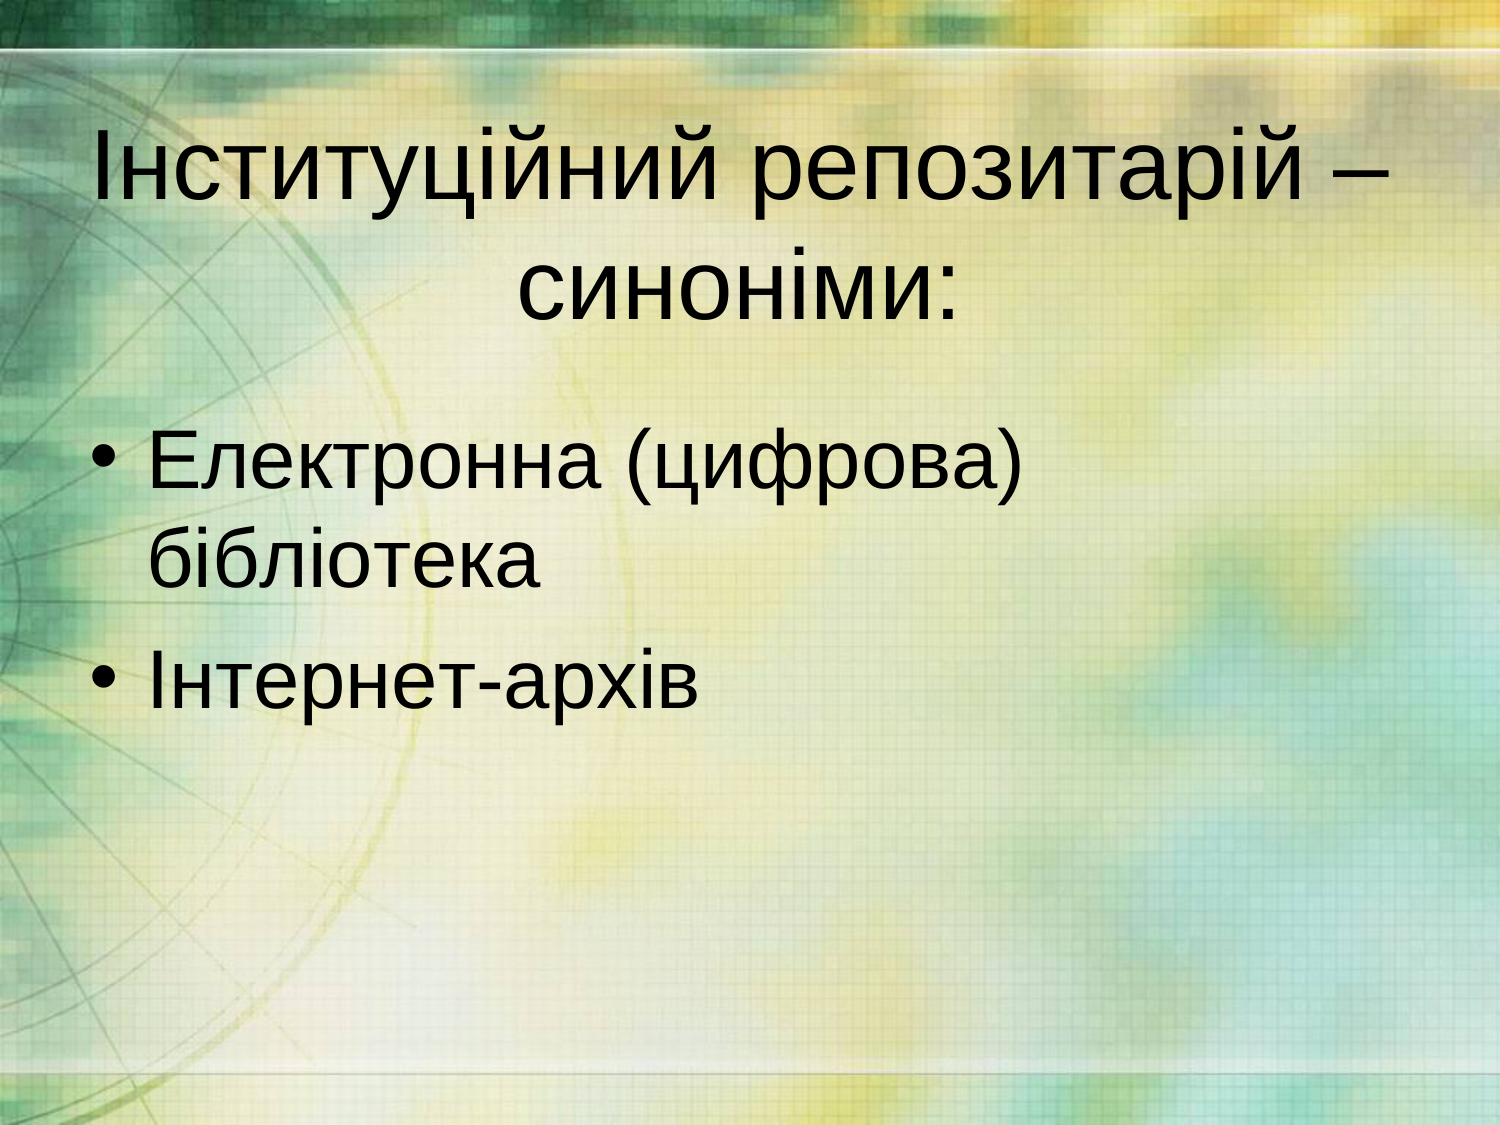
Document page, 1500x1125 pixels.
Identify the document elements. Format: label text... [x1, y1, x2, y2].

list Електронна (цифрова) бібліотека Інтернет-архів [75, 397, 1426, 1005]
title Інституційний репозитарій – синоніми: [64, 91, 1415, 347]
picture [0, 0, 1500, 1125]
